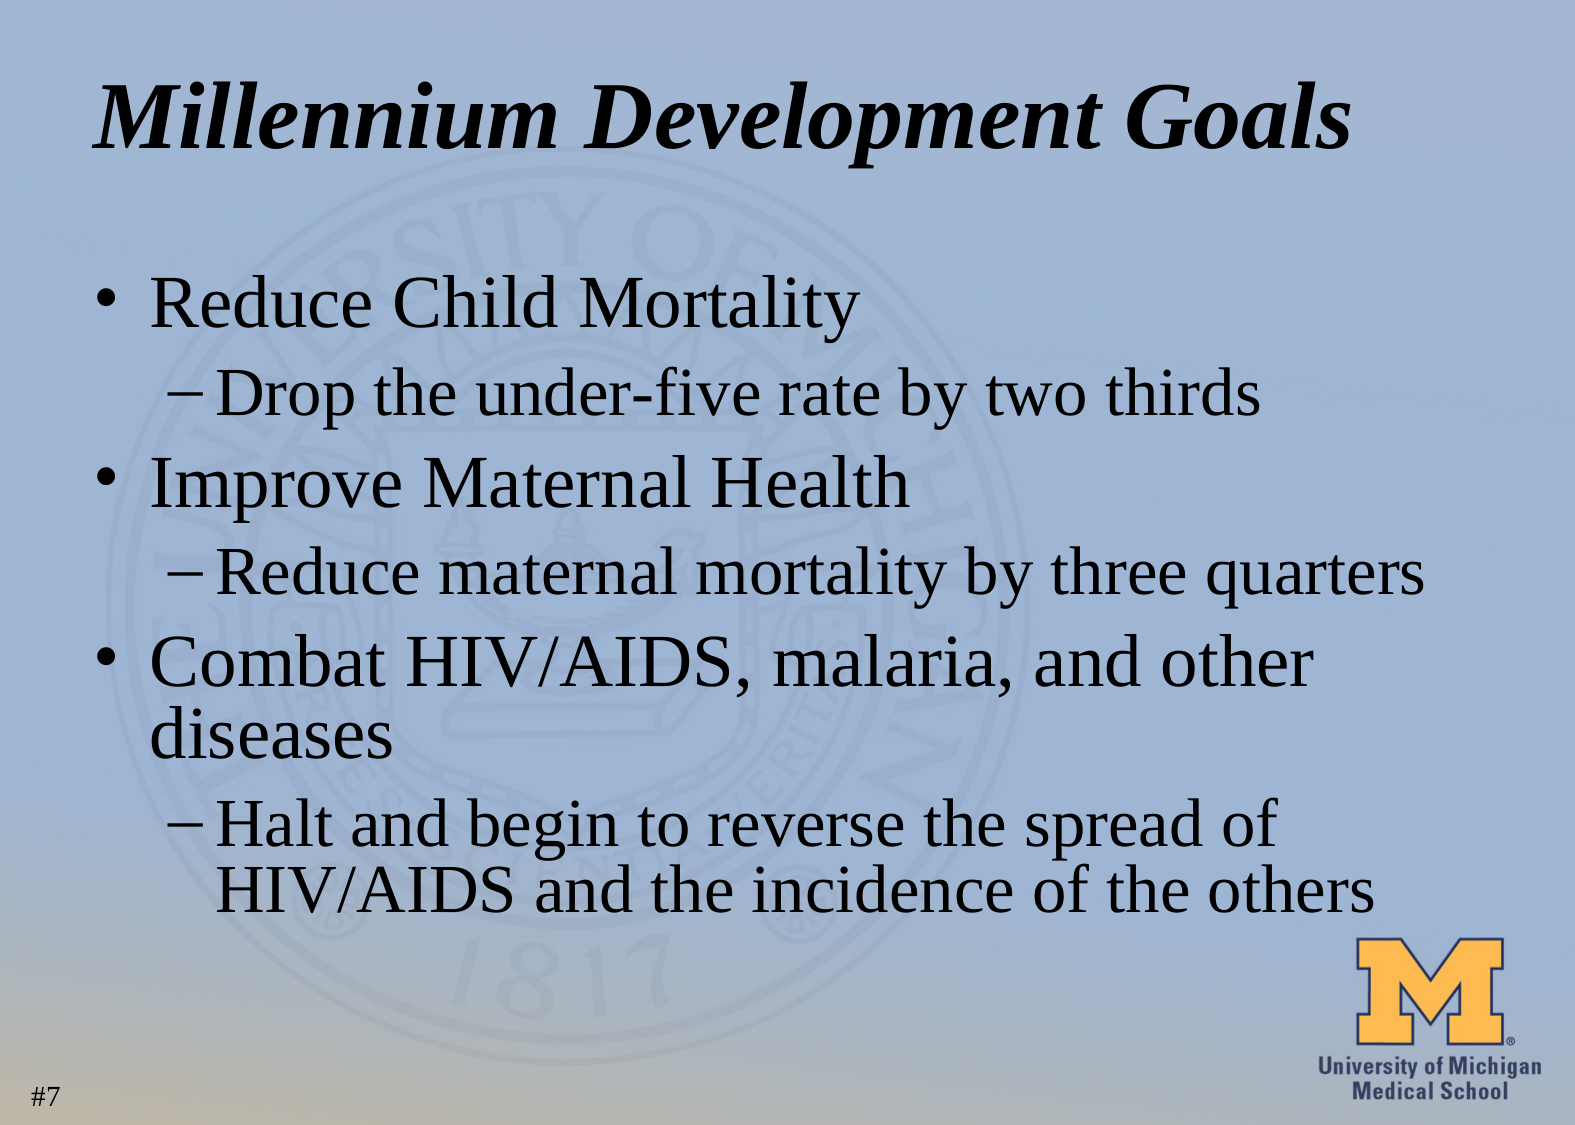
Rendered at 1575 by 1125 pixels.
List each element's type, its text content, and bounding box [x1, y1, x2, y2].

title Millennium Development Goals [78, 45, 1497, 233]
picture [0, 0, 1575, 1125]
list Reduce Child Mortality Drop the under-five rate by two thirds Improve Maternal Health Reduce maternal mortality by three quarters Combat HIV/AIDS, malaria, and other diseases Halt and begin to reverse the spread of HIV/AIDS and the incidence of the others [78, 262, 1497, 1006]
